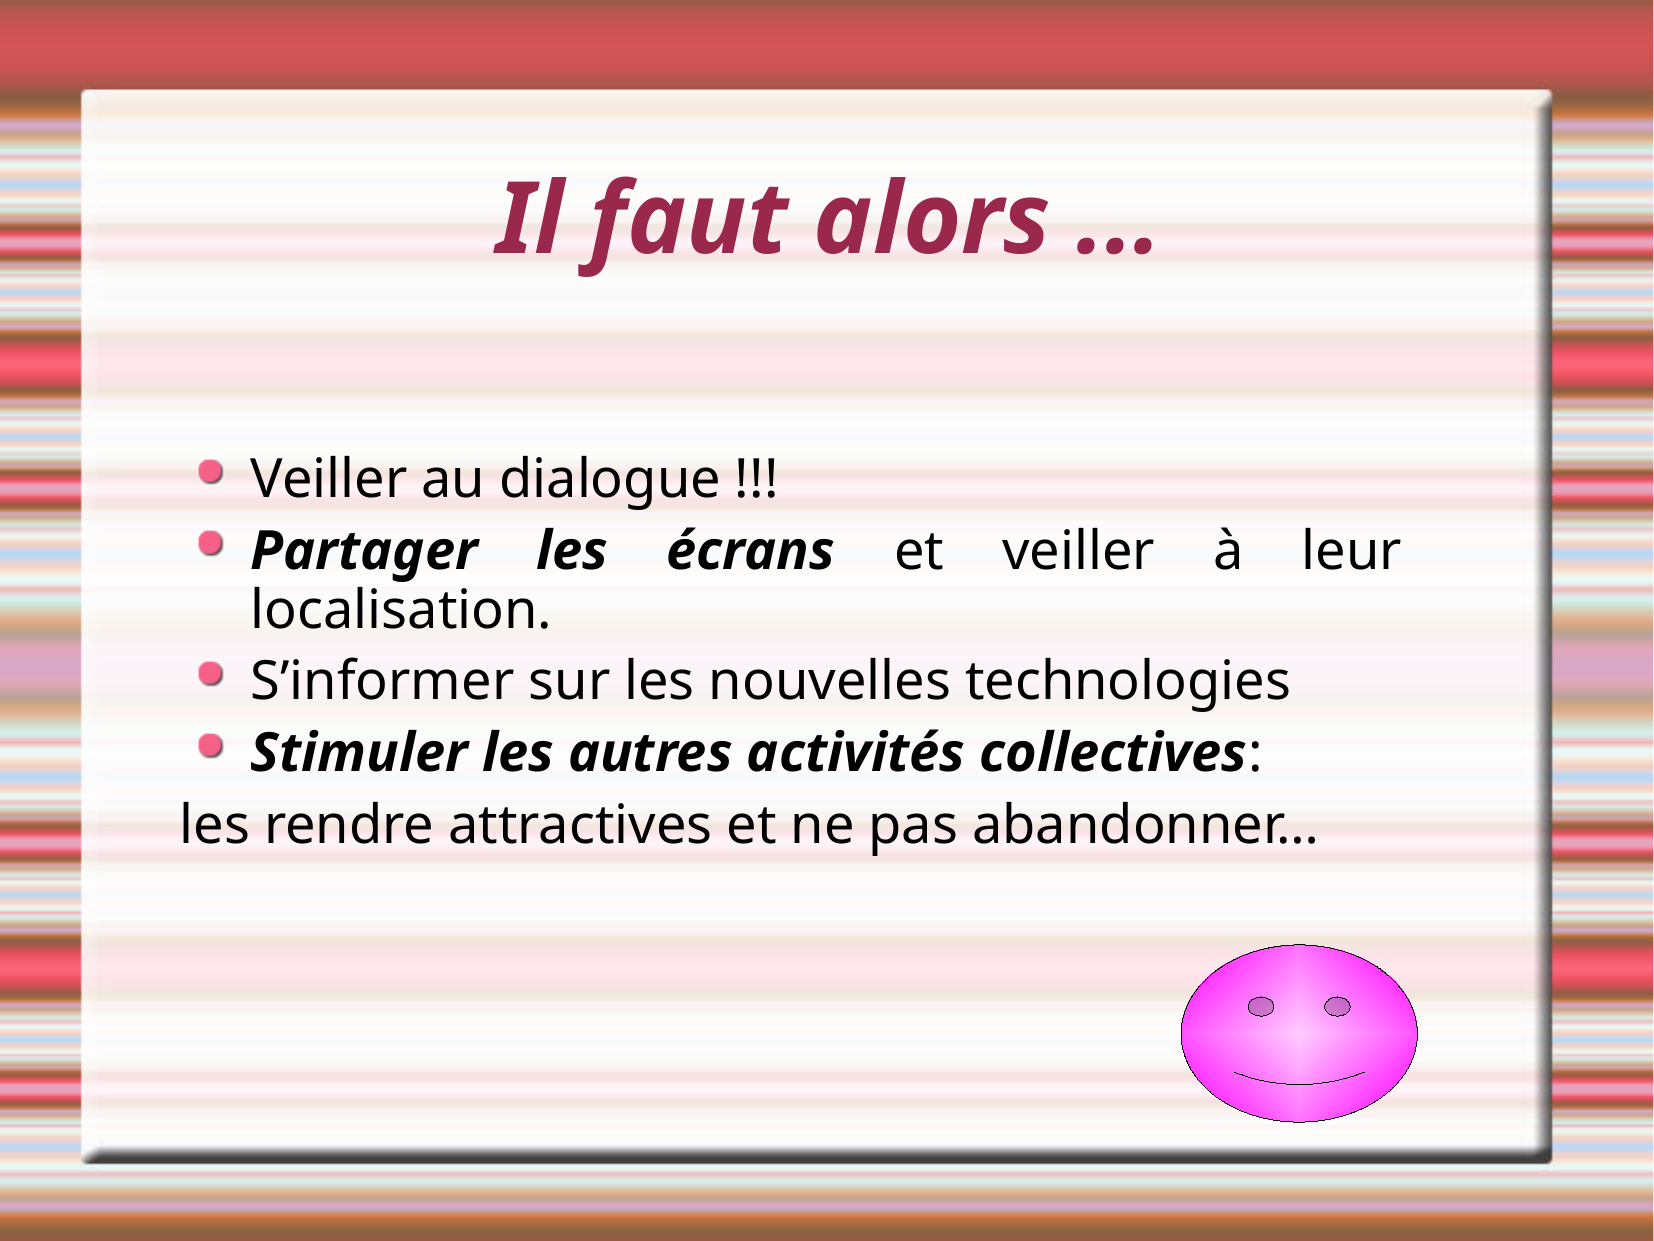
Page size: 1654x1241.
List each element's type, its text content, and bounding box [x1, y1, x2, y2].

text_box Veiller au dialogue !!! Partager les écrans et veiller à leur localisation. S’informer sur les nouvelles technologies Stimuler les autres activités collectives: les rendre attractives et ne pas abandonner… [165, 442, 1418, 959]
text_box [1181, 944, 1418, 1123]
picture [0, 0, 1654, 1241]
title Il faut alors ... [123, 118, 1536, 311]
